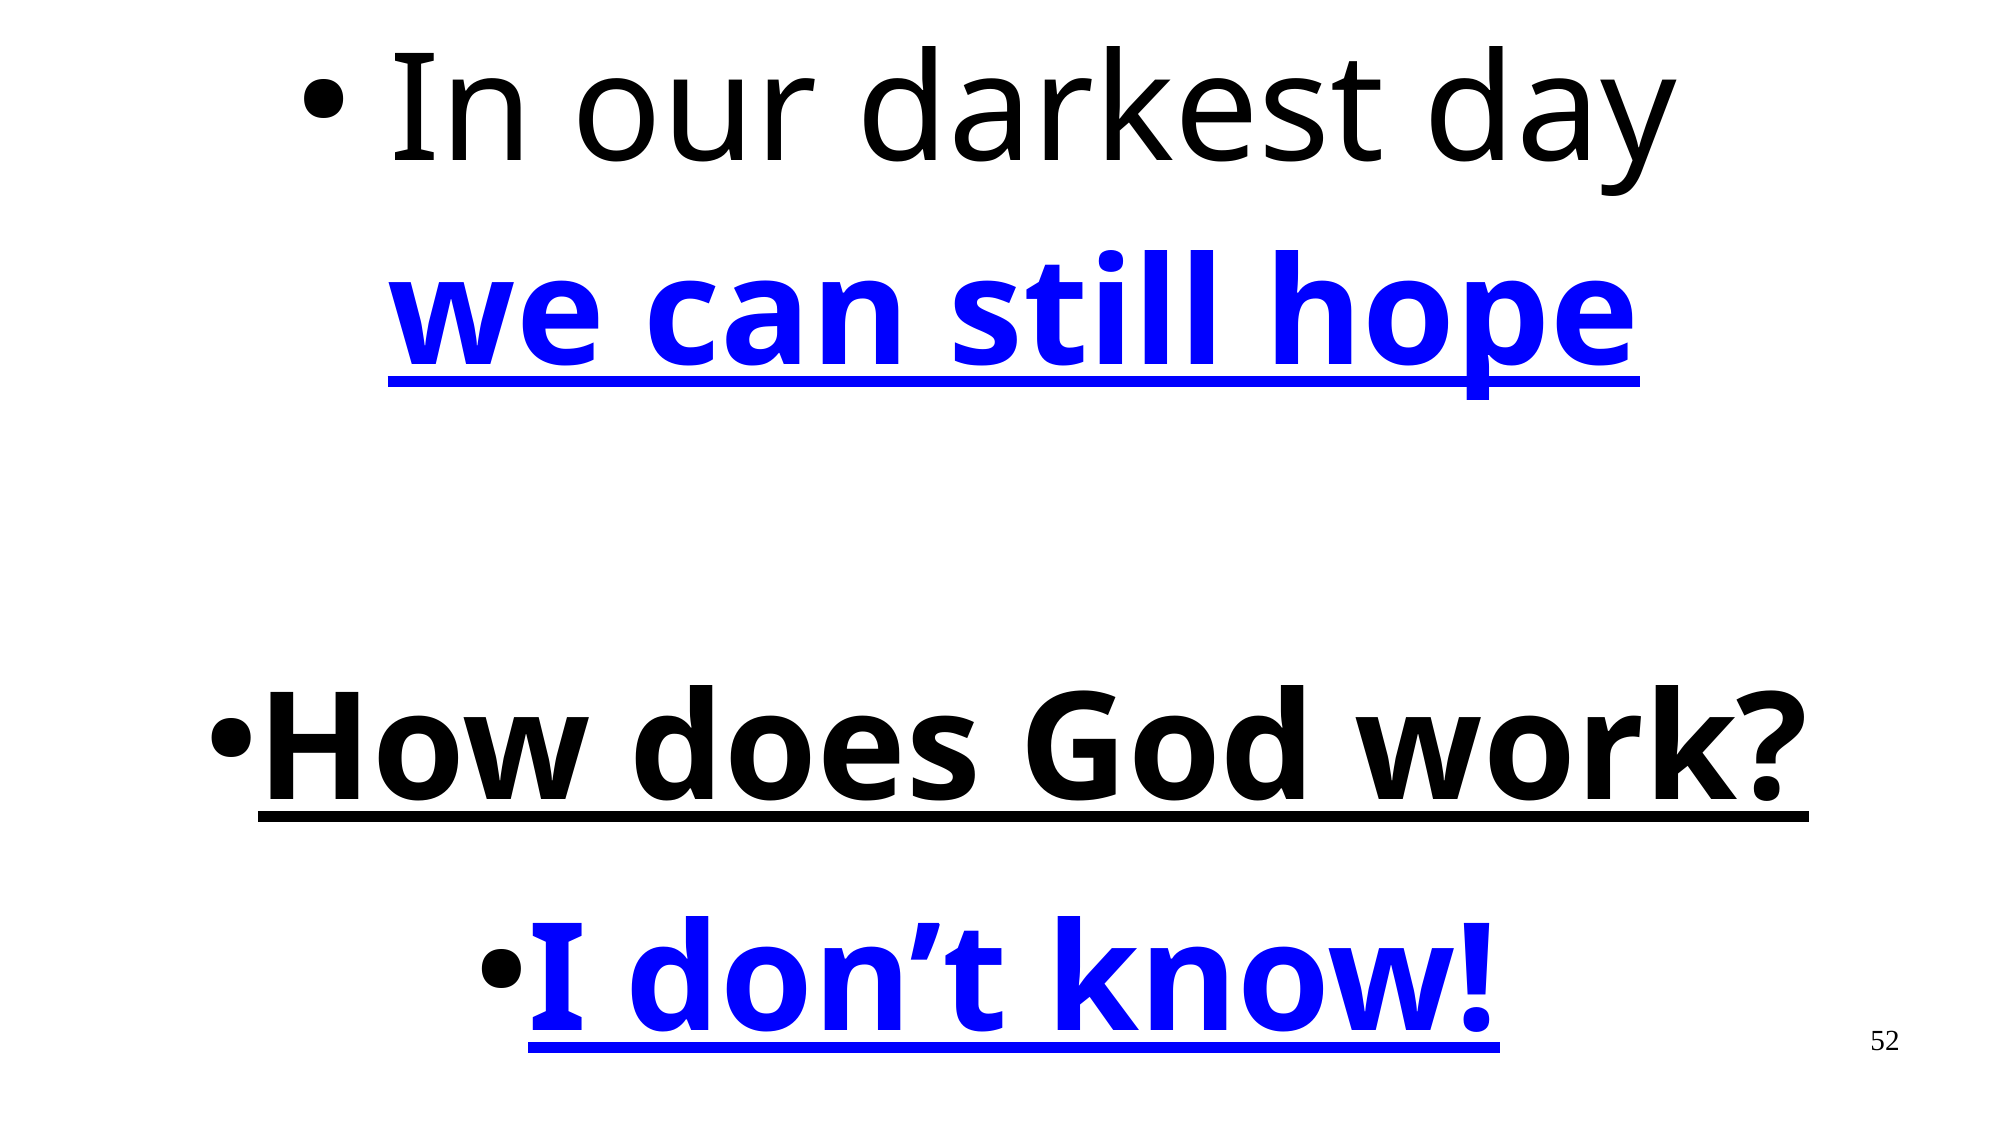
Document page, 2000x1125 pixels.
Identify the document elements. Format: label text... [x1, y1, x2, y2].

list In our darkest day we can still hope How does God work? I don’t know! [0, 0, 1996, 1123]
